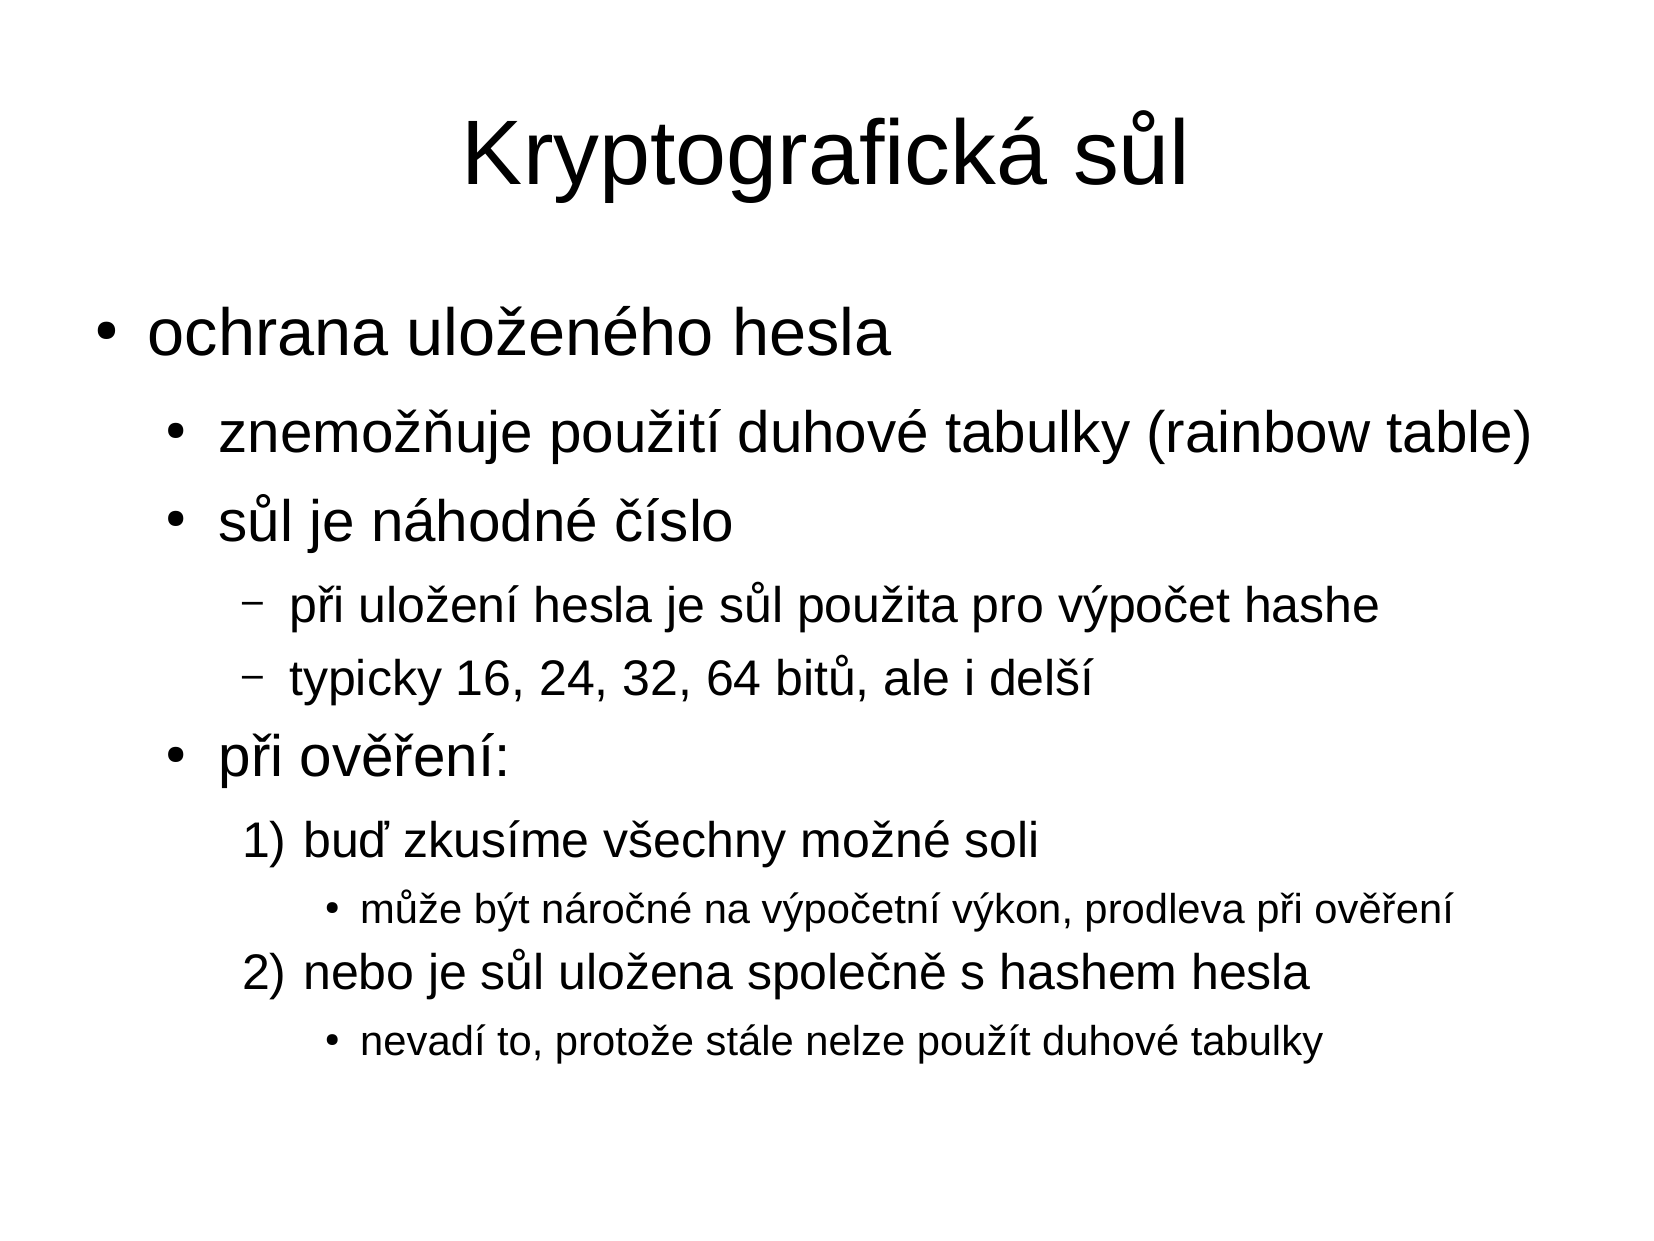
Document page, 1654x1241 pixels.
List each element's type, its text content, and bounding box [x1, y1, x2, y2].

title Kryptografická sůl [82, 49, 1571, 257]
list ochrana uloženého hesla znemožňuje použití duhové tabulky (rainbow table) sůl je náhodné číslo při uložení hesla je sůl použita pro výpočet hashe typicky 16, 24, 32, 64 bitů, ale i delší při ověření: buď zkusíme všechny možné soli může být náročné na výpočetní výkon, prodleva při ověření nebo je sůl uložena společně s hashem hesla nevadí to, protože stále nelze použít duhové tabulky [76, 295, 1565, 1100]
